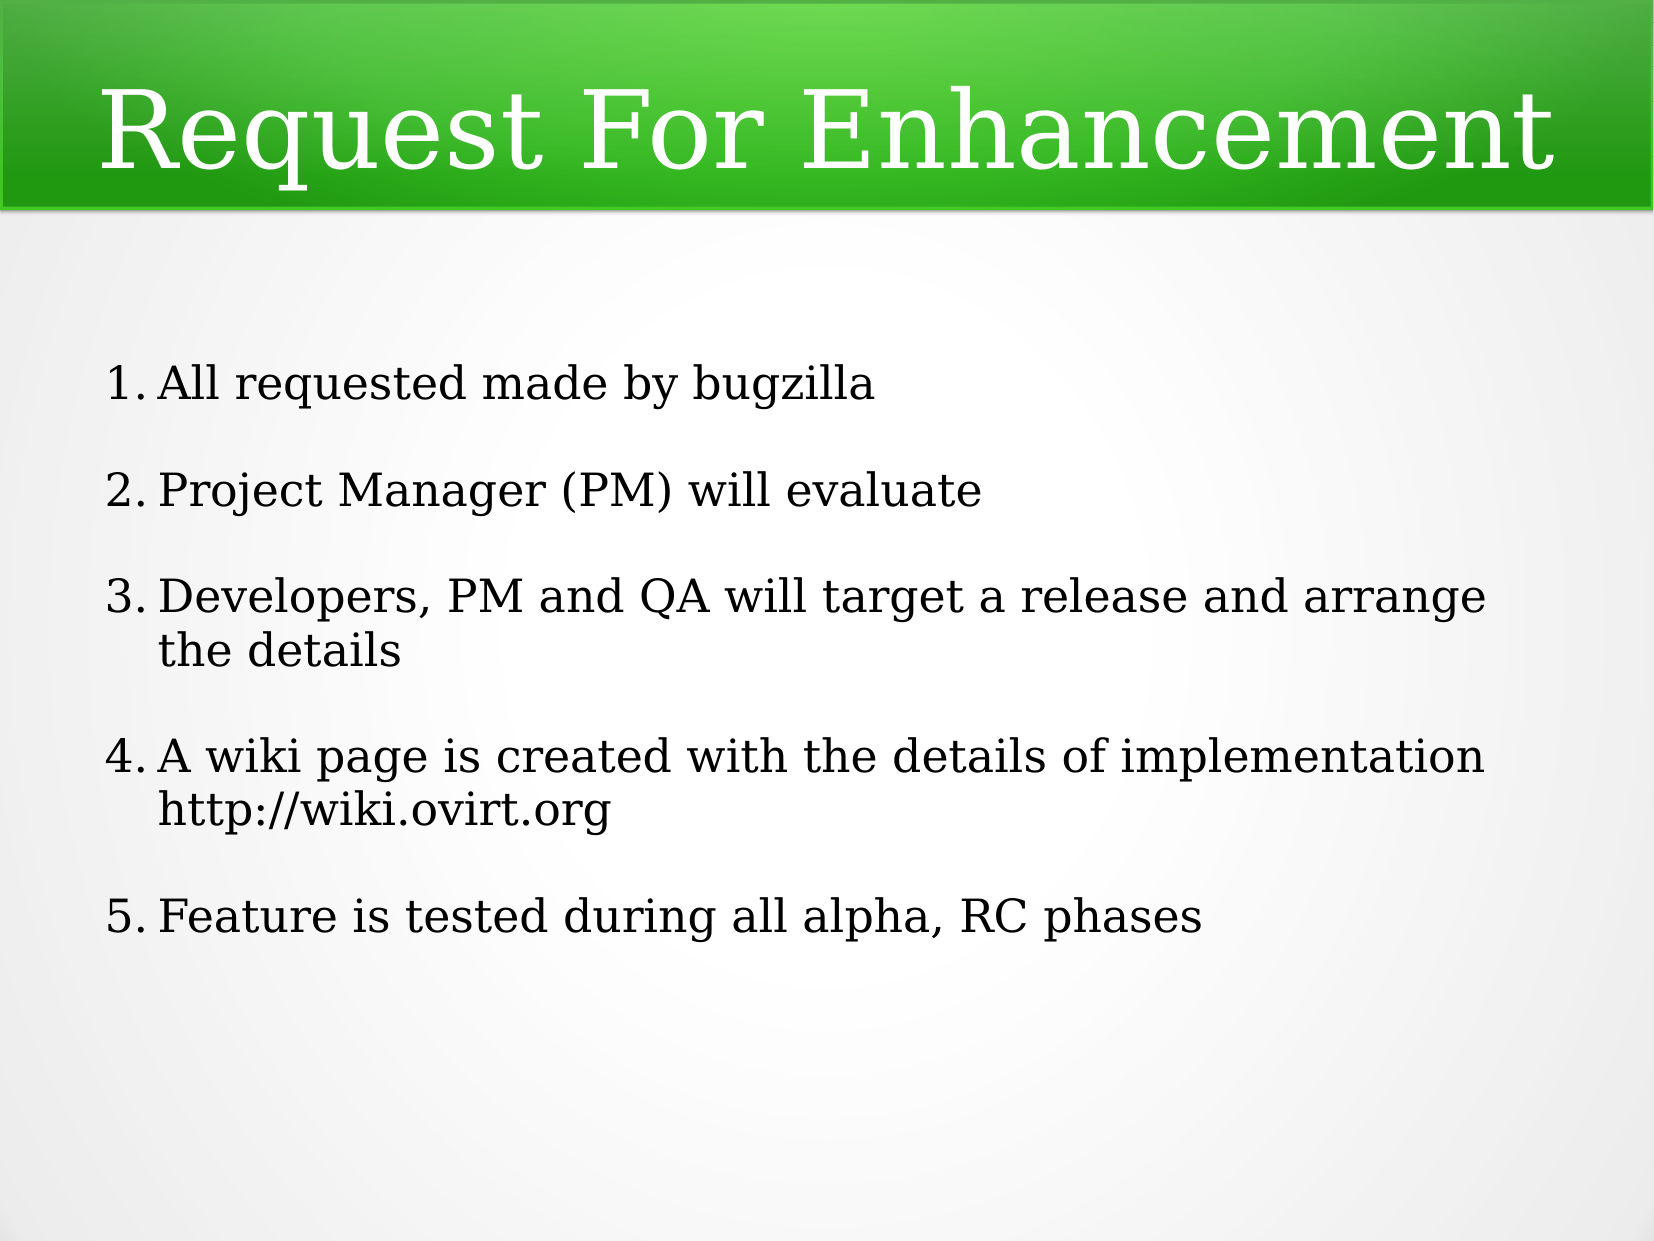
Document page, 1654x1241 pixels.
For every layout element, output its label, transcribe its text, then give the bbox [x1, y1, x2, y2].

list All requested made by bugzilla Project Manager (PM) will evaluate Developers, PM and QA will target a release and arrange the details A wiki page is created with the details of implementation http://wiki.ovirt.org Feature is tested during all alpha, RC phases [86, 303, 1546, 1168]
title Request For Enhancement [82, 37, 1571, 226]
